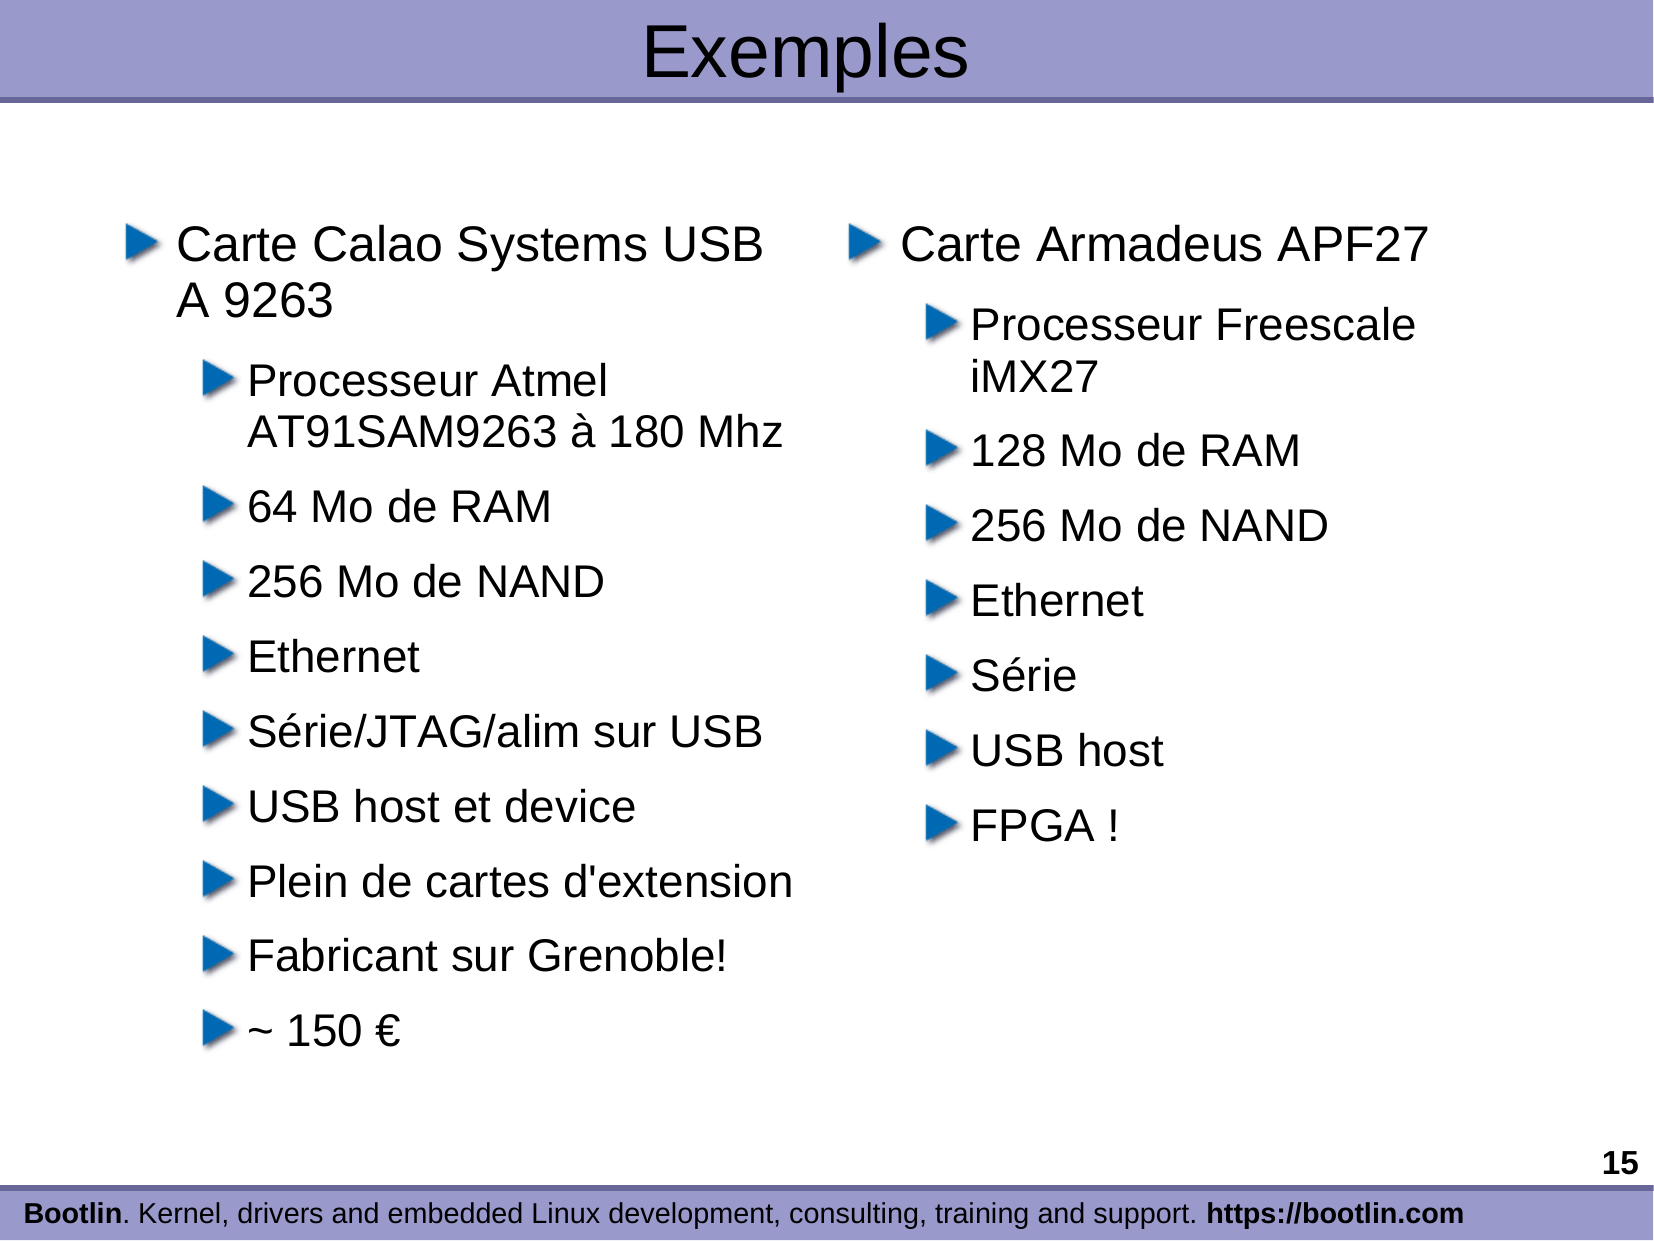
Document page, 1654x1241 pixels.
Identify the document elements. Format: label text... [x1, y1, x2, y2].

list Carte Calao Systems USB A 9263 Processeur Atmel AT91SAM9263 à 180 Mhz 64 Mo de RAM 256 Mo de NAND Ethernet Série/JTAG/alim sur USB USB host et device Plein de cartes d'extension Fabricant sur Grenoble! ~ 150 € [105, 216, 795, 1127]
title Exemples [60, 5, 1551, 97]
list Carte Armadeus APF27 Processeur Freescale iMX27 128 Mo de RAM 256 Mo de NAND Ethernet Série USB host FPGA ! [829, 216, 1519, 1066]
